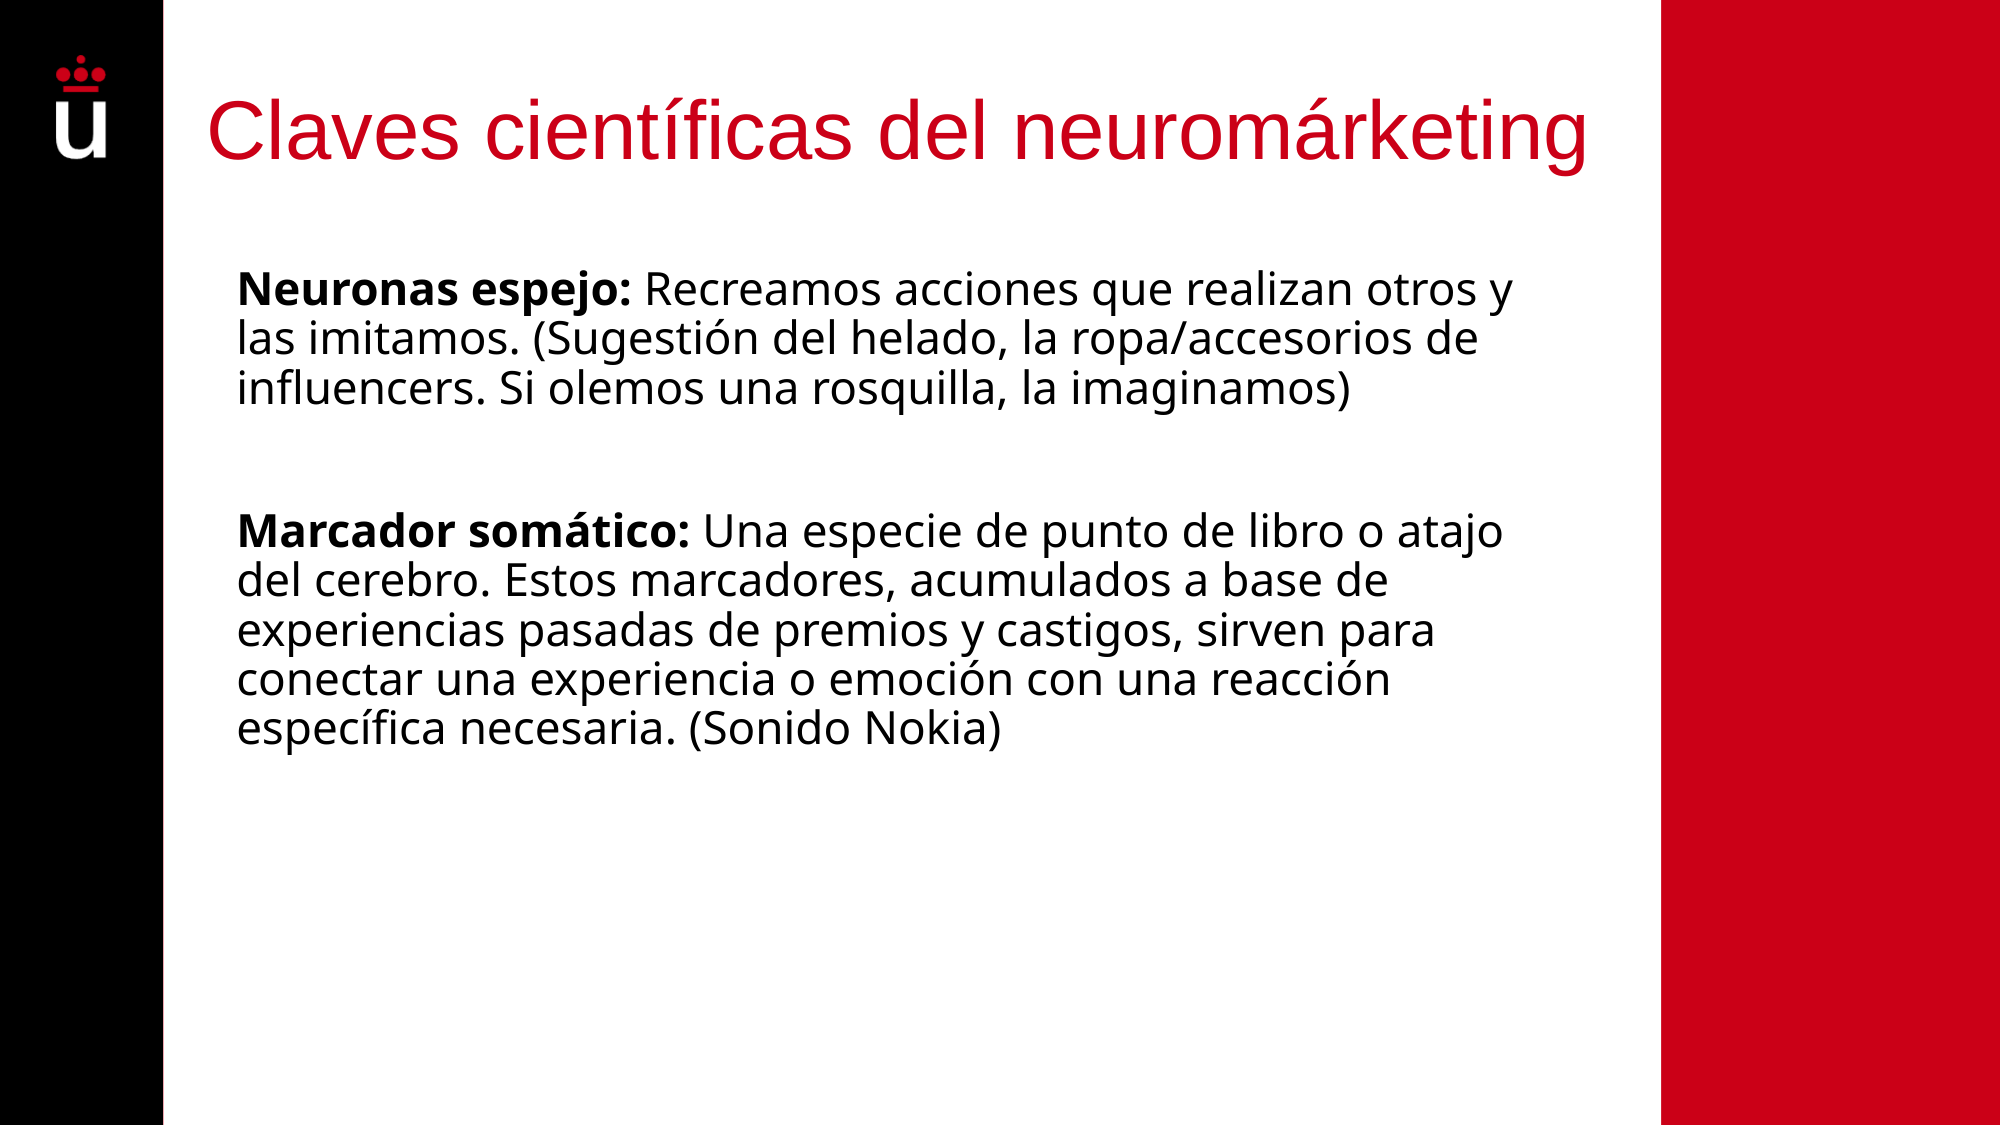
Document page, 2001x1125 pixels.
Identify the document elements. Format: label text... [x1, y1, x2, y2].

list Claves científicas del neuromárketing [206, 234, 1595, 296]
list Neuronas espejo: Recreamos acciones que realizan otros y las imitamos. (Sugestión del helado, la ropa/accesorios de influencers. Si olemos una rosquilla, la imaginamos) Marcador somático: Una especie de punto de libro o atajo del cerebro. Estos marcadores, acumulados a base de experiencias pasadas de premios y castigos, sirven para conectar una experiencia o emoción con una reacción específica necesaria. (Sonido Nokia) [236, 296, 1527, 886]
picture [55, 55, 117, 165]
